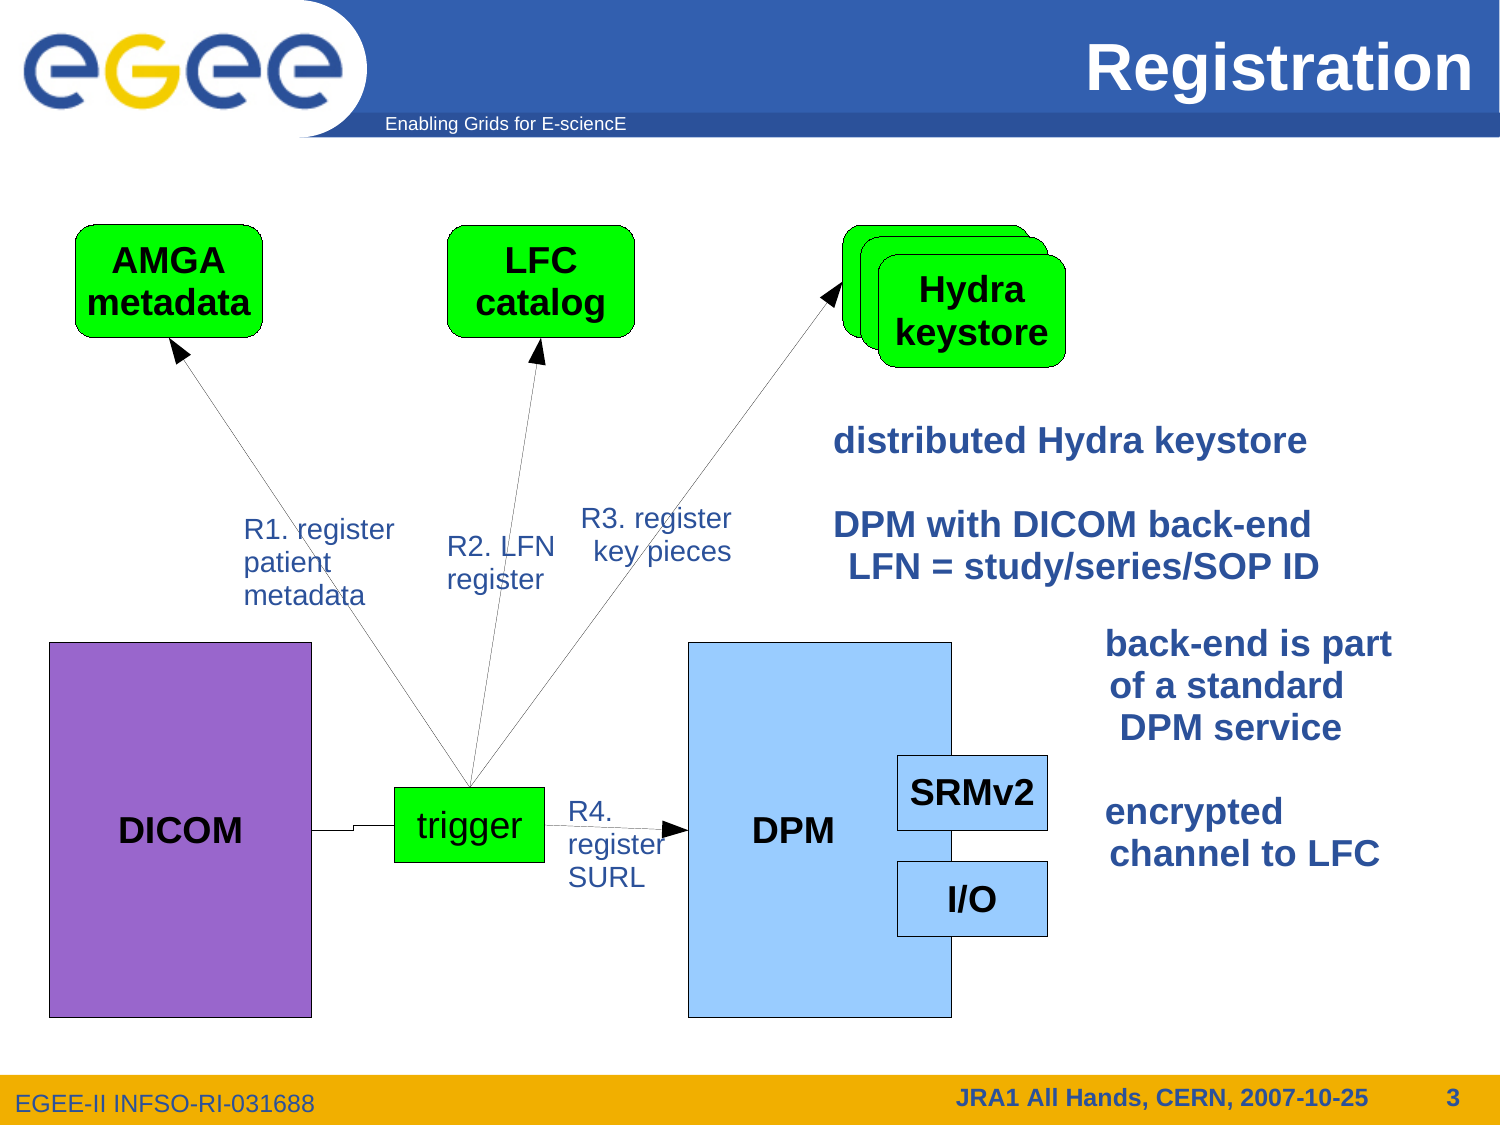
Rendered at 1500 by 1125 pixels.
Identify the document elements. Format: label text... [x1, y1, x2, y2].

text_box back-end is part of a standard DPM service encrypted channel to LFC [1079, 615, 1426, 1033]
text_box DICOM [49, 642, 312, 1018]
text_box Hydra keystore [860, 236, 1048, 350]
picture [18, 30, 349, 112]
text_box Hydra keystore [842, 225, 1029, 338]
text_box SRMv2 [897, 755, 1048, 831]
text_box I/O [897, 861, 1048, 937]
text_box AMGA metadata [75, 224, 263, 338]
title Registration [369, 18, 1475, 117]
text_box distributed Hydra keystore DPM with DICOM back-end LFN = study/series/SOP ID [807, 412, 1367, 596]
text_box Hydra keystore [878, 254, 1066, 368]
text_box LFC catalog [447, 225, 635, 338]
text_box trigger [394, 787, 545, 863]
text_box DPM [688, 642, 952, 1018]
